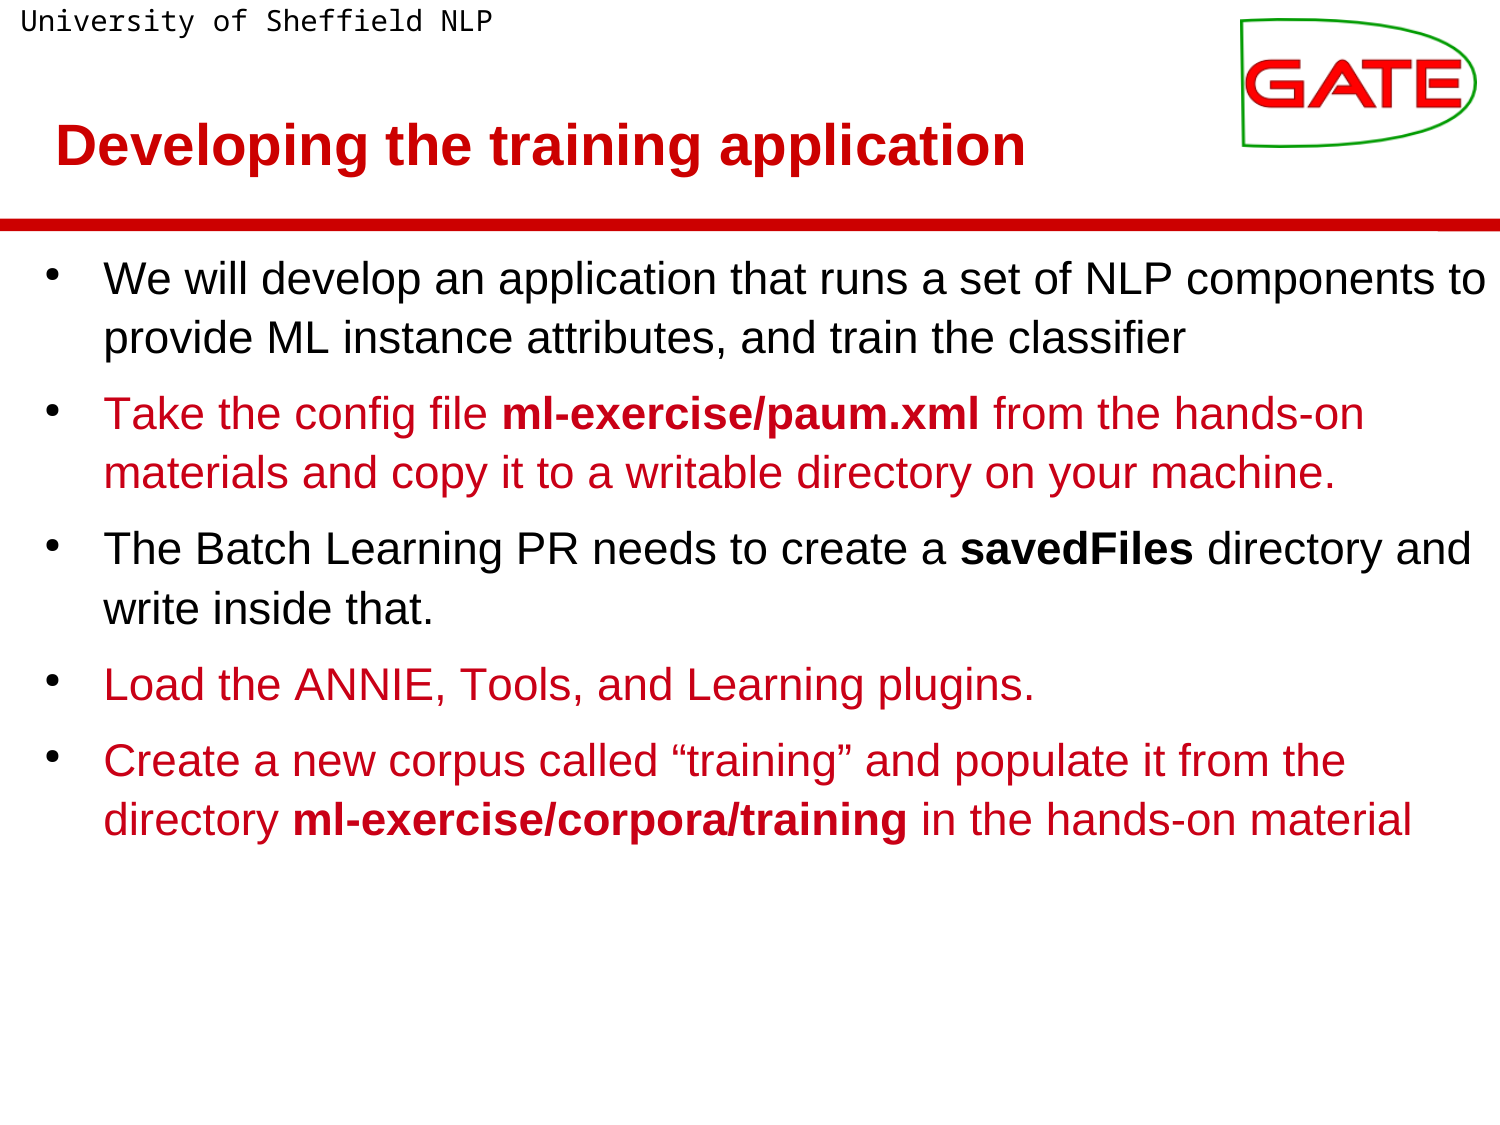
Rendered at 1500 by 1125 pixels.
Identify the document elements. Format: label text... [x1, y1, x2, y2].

list We will develop an application that runs a set of NLP components to provide ML instance attributes, and train the classifier Take the config file ml-exercise/paum.xml from the hands-on materials and copy it to a writable directory on your machine. The Batch Learning PR needs to create a savedFiles directory and write inside that. Load the ANNIE, Tools, and Learning plugins. Create a new corpus called “training” and populate it from the directory ml-exercise/corpora/training in the hands-on material [29, 236, 1500, 1094]
title Developing the training application [41, 37, 1391, 236]
picture [1240, 18, 1477, 148]
